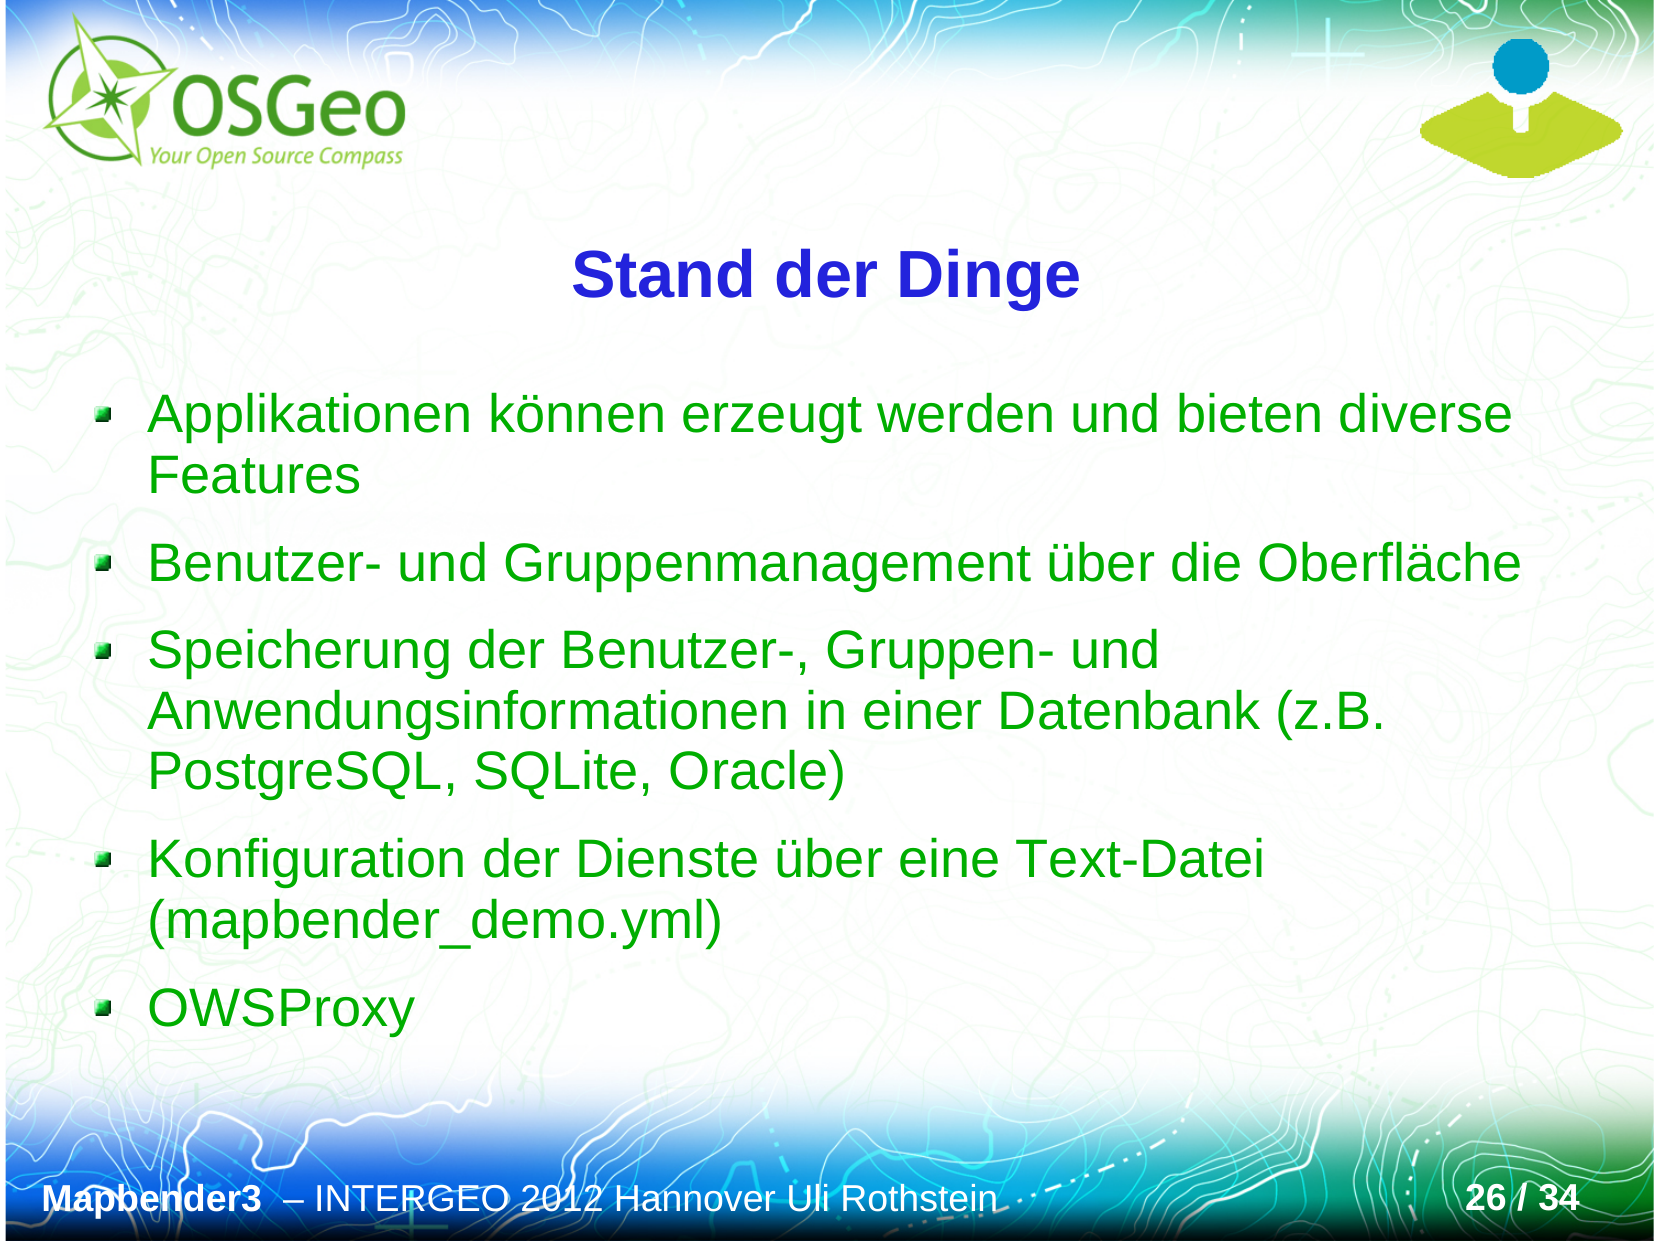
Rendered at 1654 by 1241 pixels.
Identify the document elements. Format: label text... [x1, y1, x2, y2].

list Applikationen können erzeugt werden und bieten diverse Features Benutzer- und Gruppenmanagement über die Oberfläche Speicherung der Benutzer-, Gruppen- und Anwendungsinformationen in einer Datenbank (z.B. PostgreSQL, SQLite, Oracle) Konfiguration der Dienste über eine Text-Datei (mapbender_demo.yml) OWSProxy [76, 383, 1565, 1188]
title Stand der Dinge [82, 208, 1571, 342]
picture [5, 0, 1654, 1241]
